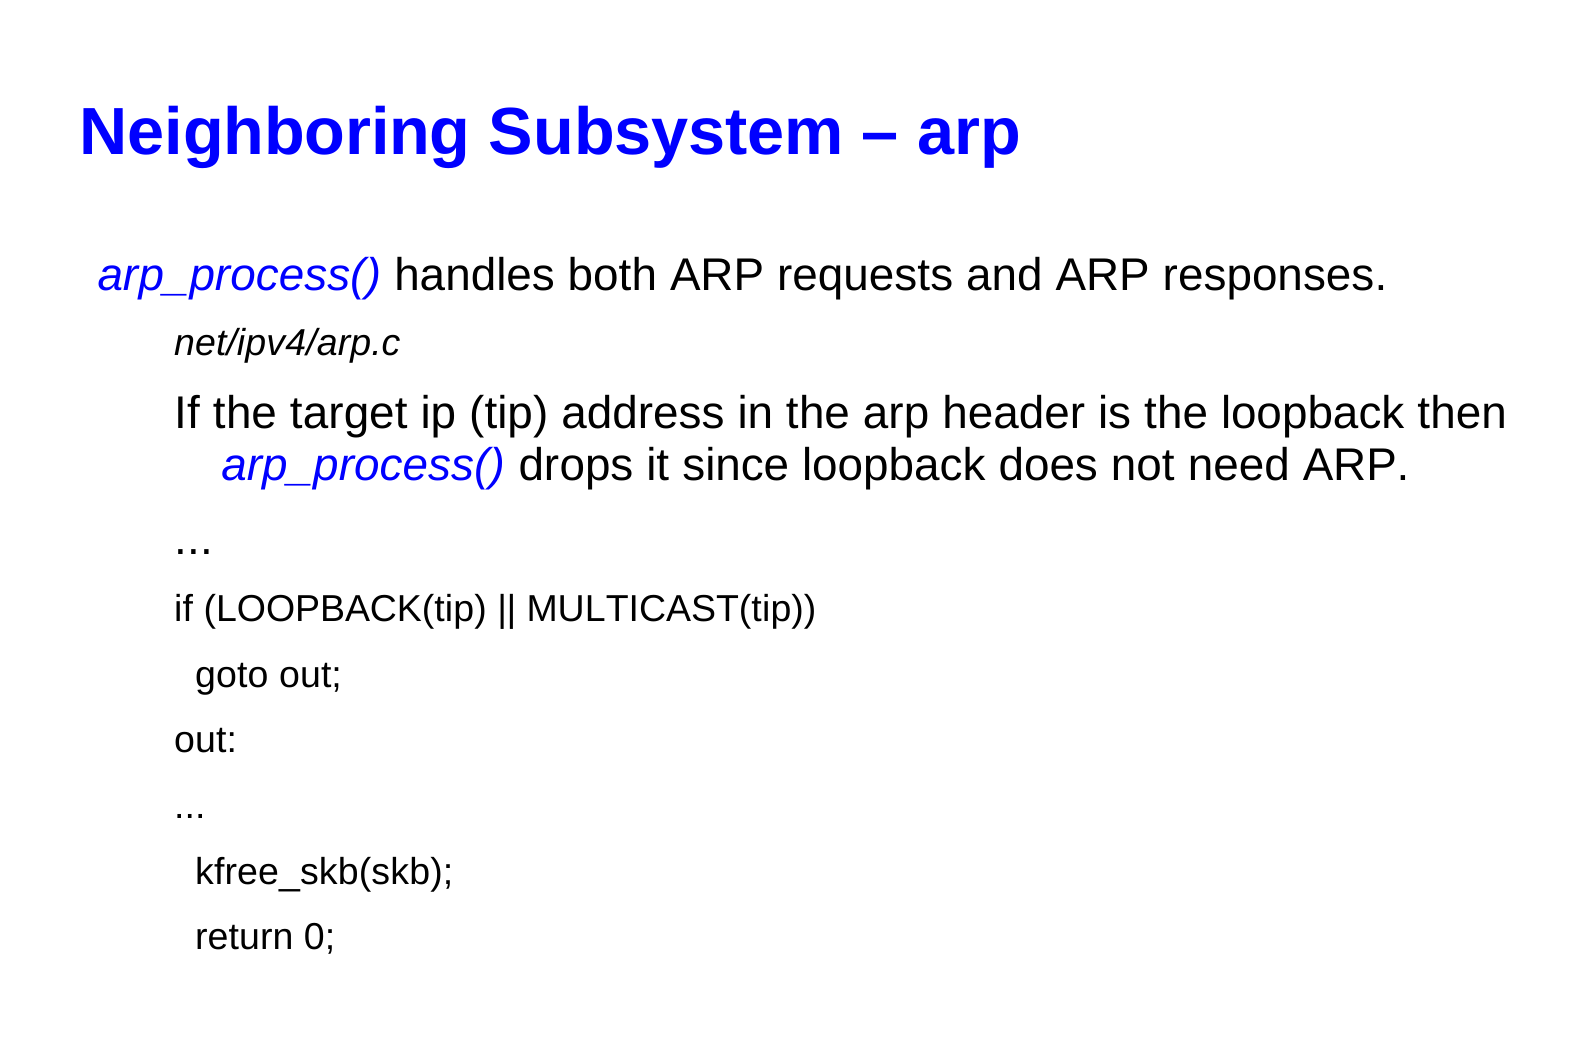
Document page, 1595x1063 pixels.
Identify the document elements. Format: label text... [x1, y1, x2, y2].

list arp_process() handles both ARP requests and ARP responses. net/ipv4/arp.c If the target ip (tip) address in the arp header is the loopback then arp_process() drops it since loopback does not need ARP. ... if (LOOPBACK(tip) || MULTICAST(tip)) goto out; out: ... kfree_skb(skb); return 0; [79, 248, 1515, 1013]
title Neighboring Subsystem – arp [79, 49, 1515, 213]
